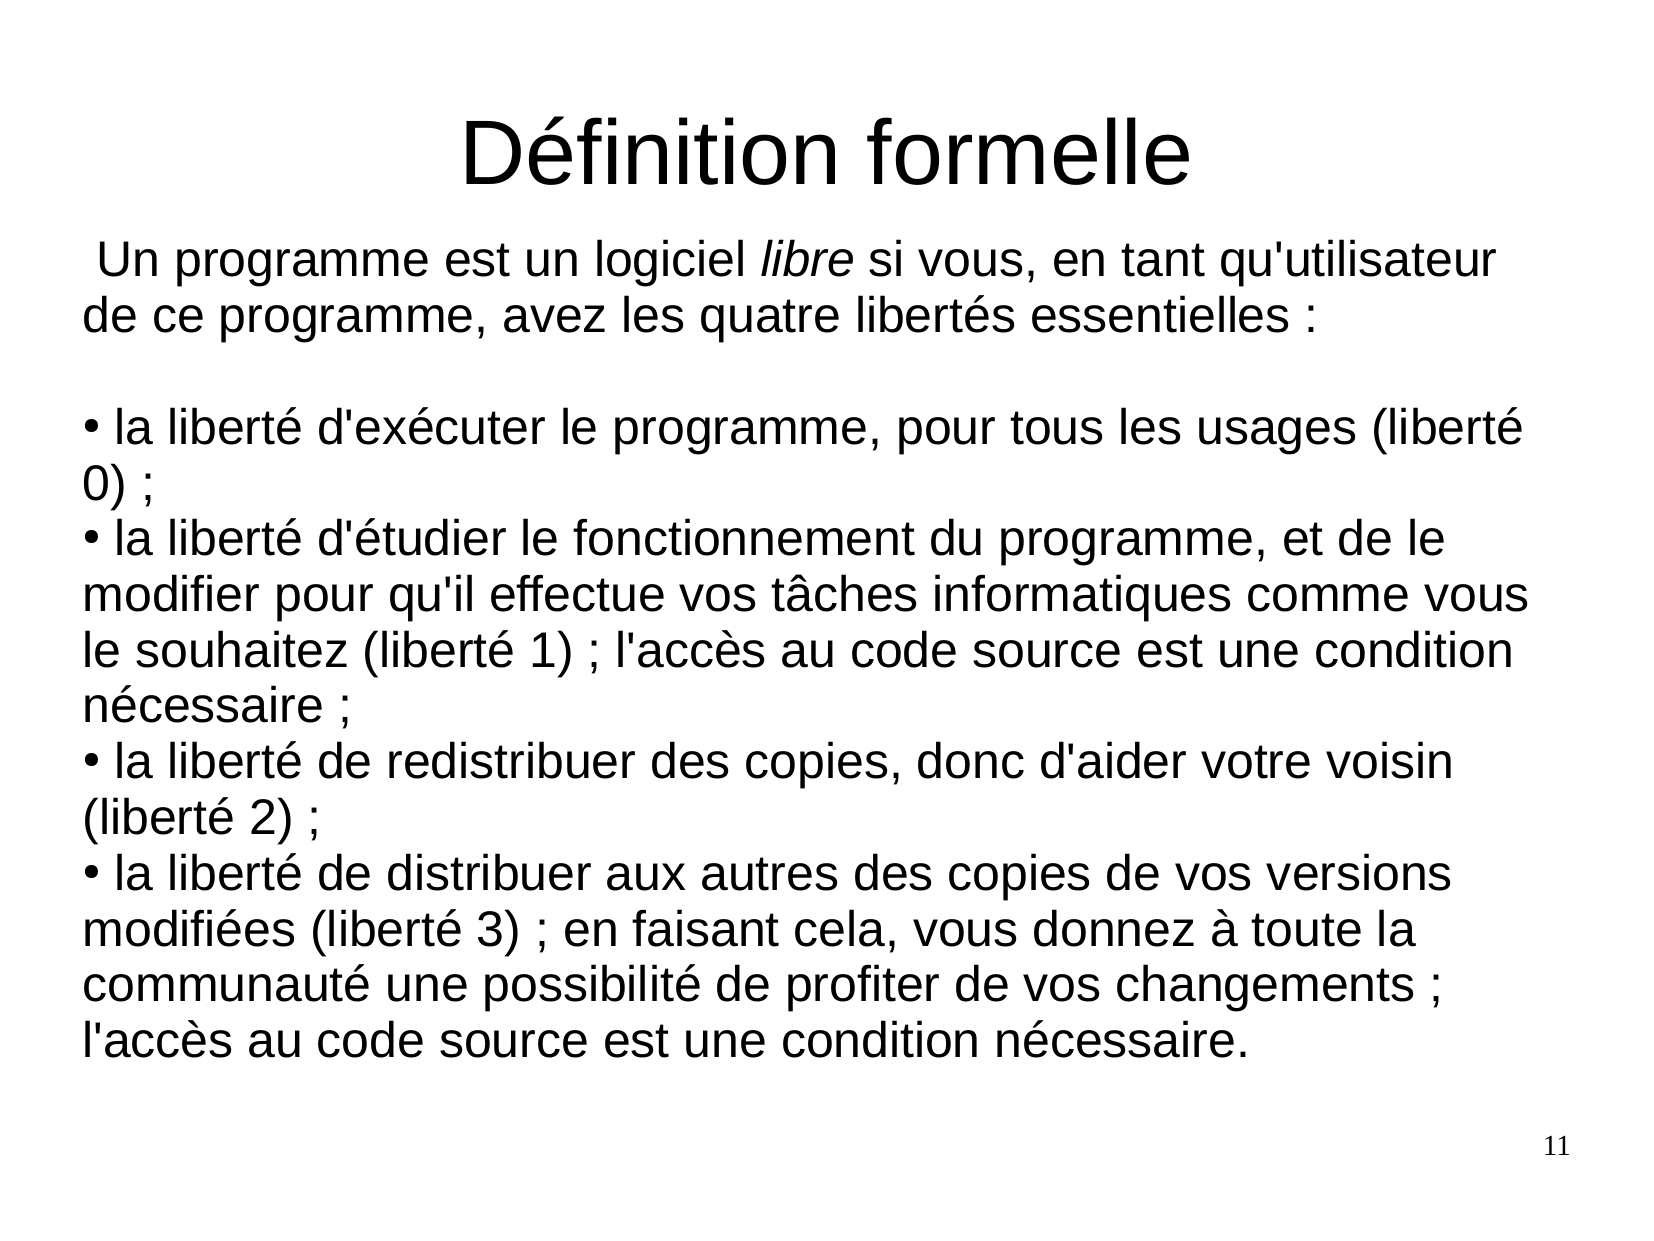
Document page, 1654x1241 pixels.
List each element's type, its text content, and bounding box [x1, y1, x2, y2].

title Définition formelle [82, 49, 1571, 257]
subtitle Un programme est un logiciel libre si vous, en tant qu'utilisateur de ce programme, avez les quatre libertés essentielles : la liberté d'exécuter le programme, pour tous les usages (liberté 0) ; la liberté d'étudier le fonctionnement du programme, et de le modifier pour qu'il effectue vos tâches informatiques comme vous le souhaitez (liberté 1) ; l'accès au code source est une condition nécessaire ; la liberté de redistribuer des copies, donc d'aider votre voisin (liberté 2) ; la liberté de distribuer aux autres des copies de vos versions modifiées (liberté 3) ; en faisant cela, vous donnez à toute la communauté une possibilité de profiter de vos changements ; l'accès au code source est une condition nécessaire. [82, 231, 1538, 1068]
